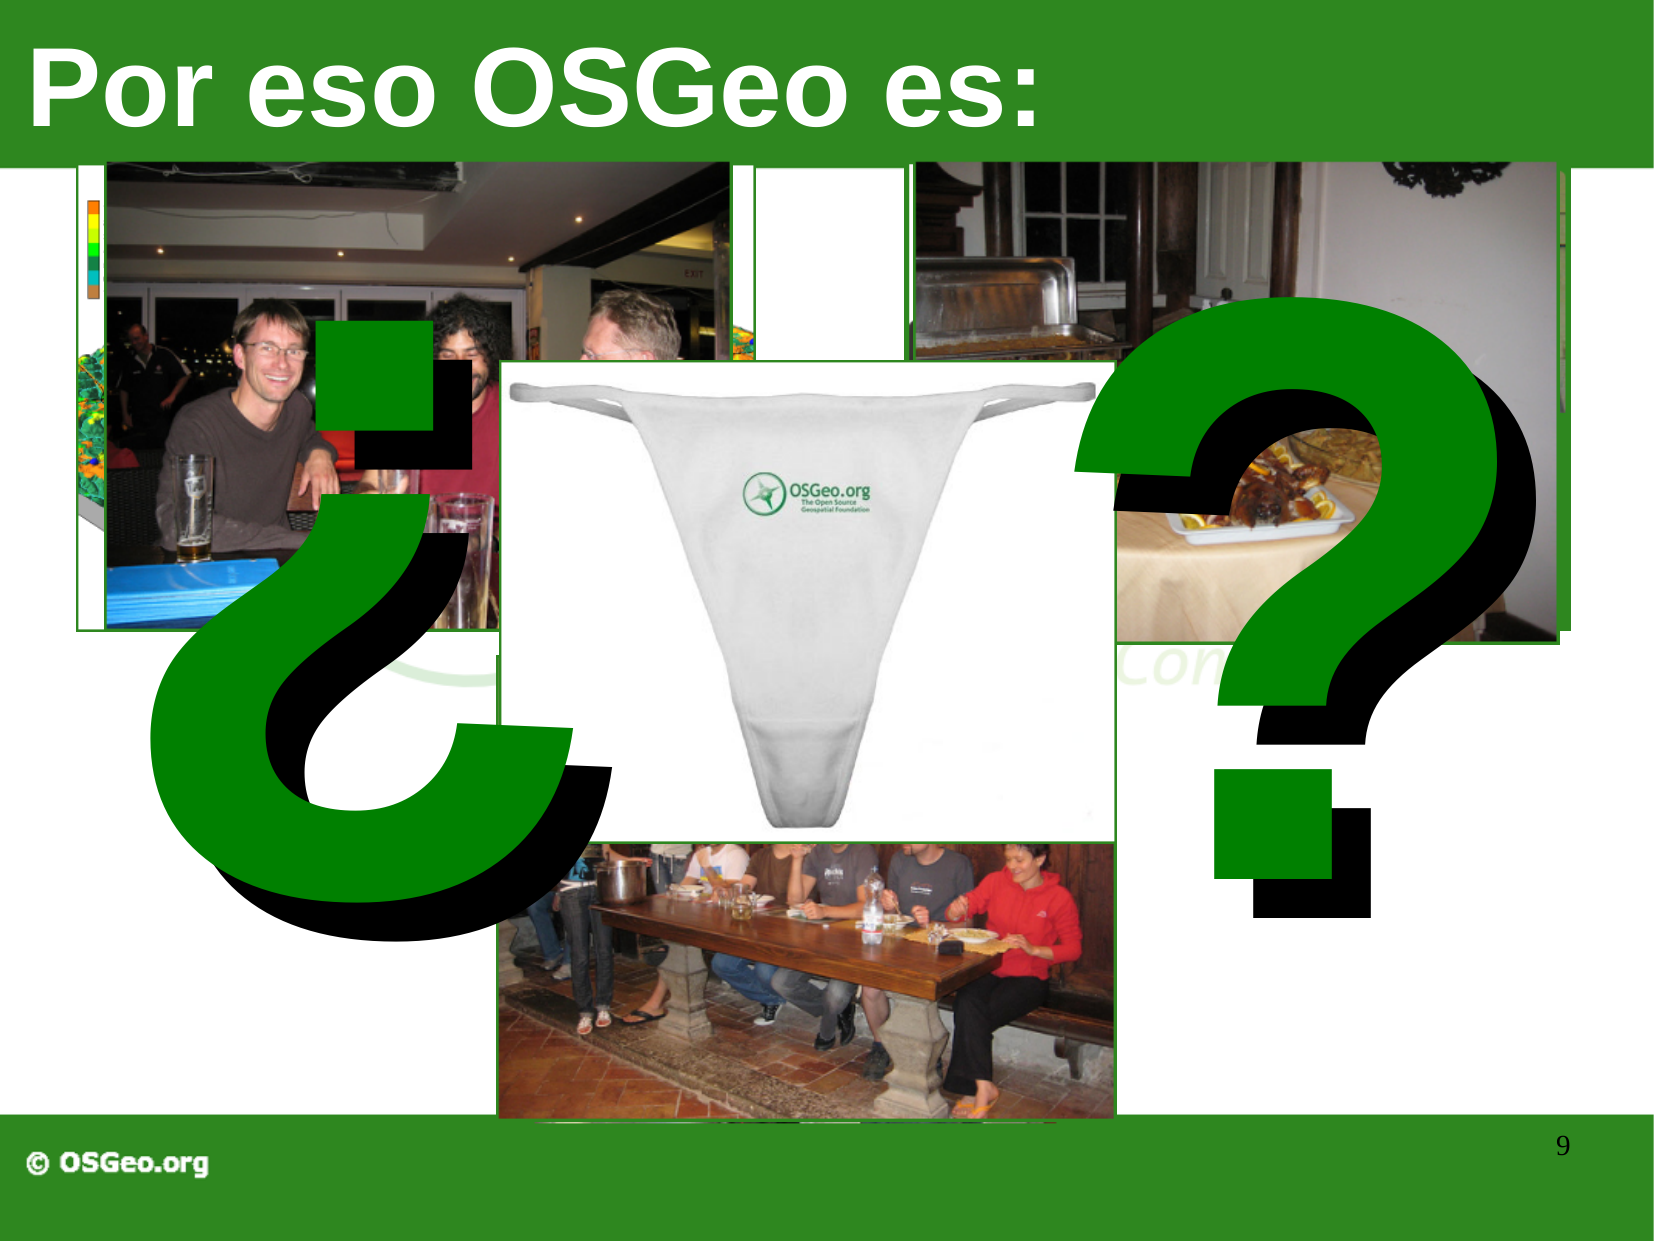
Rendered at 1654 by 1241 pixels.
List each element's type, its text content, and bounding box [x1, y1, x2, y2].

text_box Por eso OSGeo es: [629, 17, 1477, 159]
picture [0, 0, 1654, 1241]
text_box ¿ [89, 0, 629, 1034]
text_box ? [1021, 118, 1561, 1064]
text_box Por eso OSGeo es: [11, 17, 89, 159]
